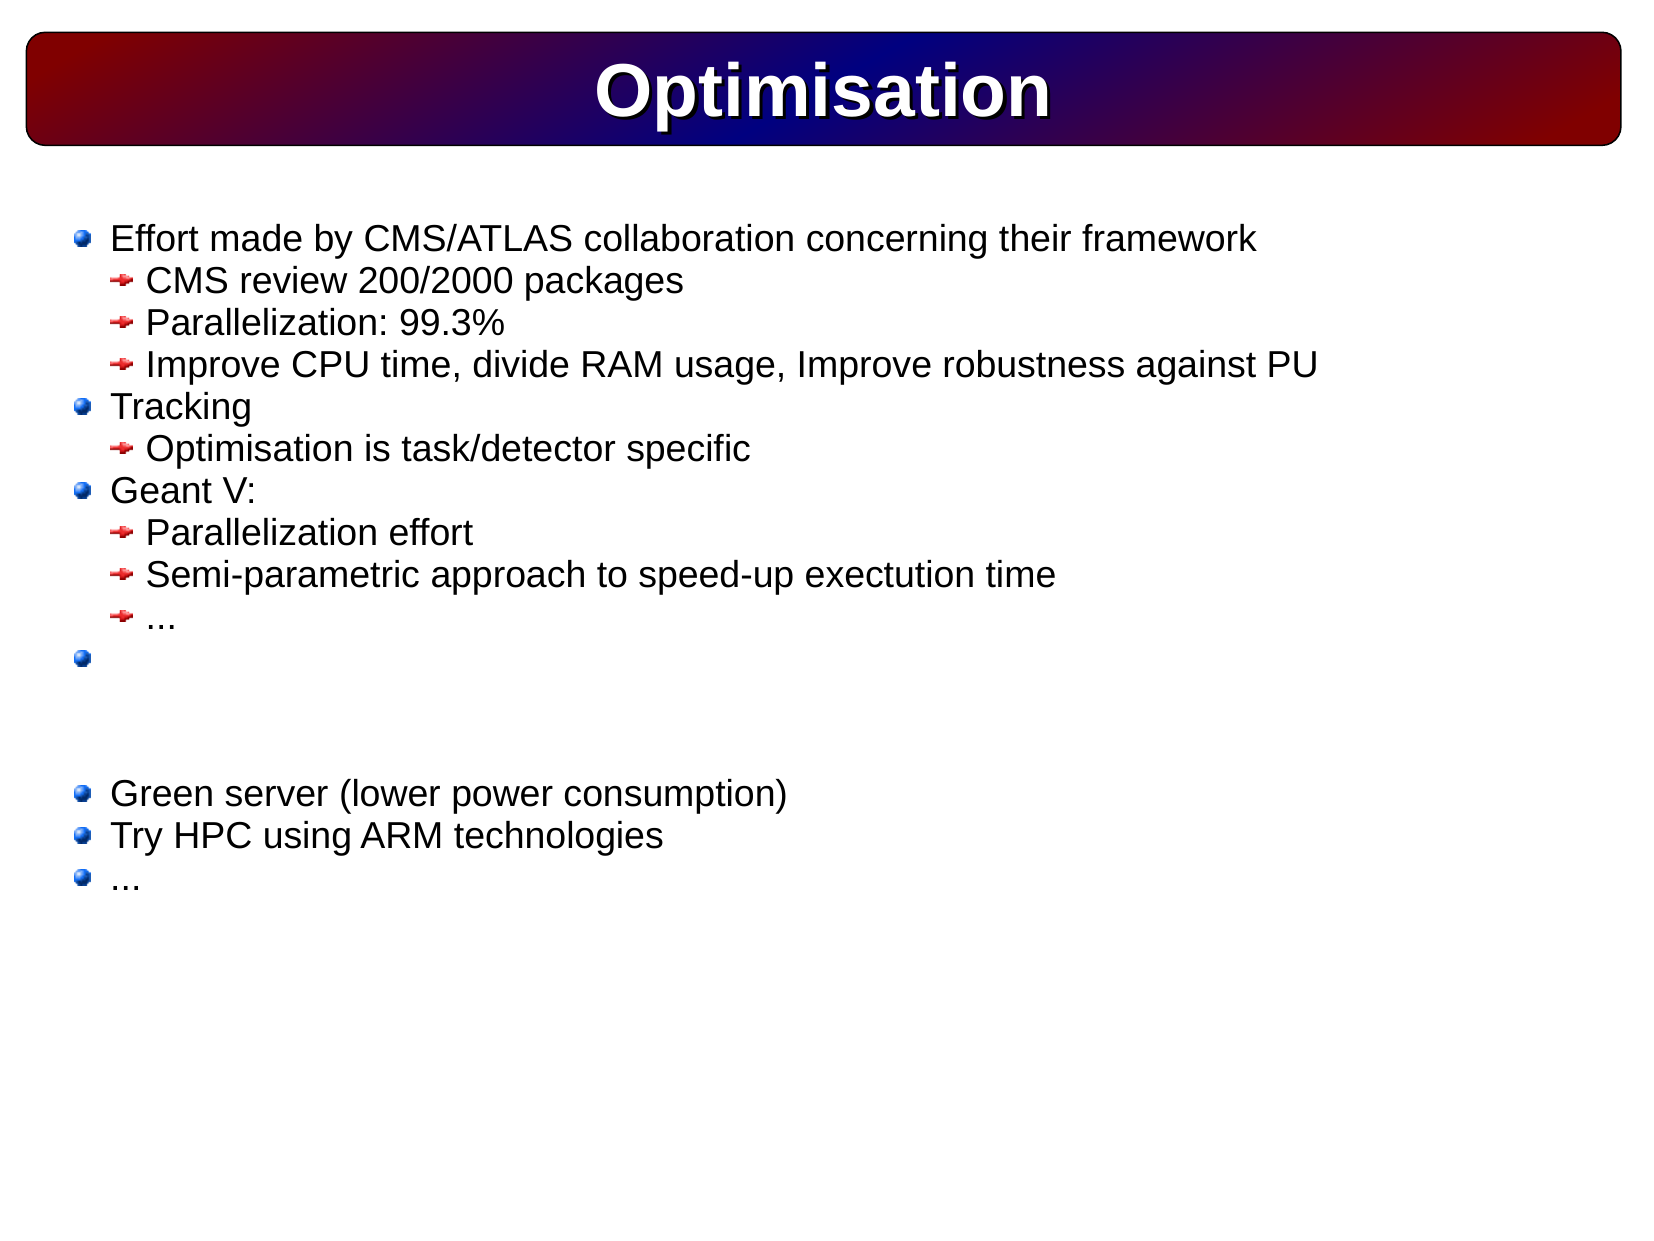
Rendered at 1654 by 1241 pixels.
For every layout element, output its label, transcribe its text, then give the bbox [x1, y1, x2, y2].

text_box Green server (lower power consumption) Try HPC using ARM technologies ... [60, 765, 1606, 906]
text_box Optimisation [26, 32, 1621, 146]
text_box Effort made by CMS/ATLAS collaboration concerning their framework CMS review 200/2000 packages Parallelization: 99.3% Improve CPU time, divide RAM usage, Improve robustness against PU Tracking Optimisation is task/detector specific Geant V: Parallelization effort Semi-parametric approach to speed-up exectution time ... [60, 210, 1606, 729]
